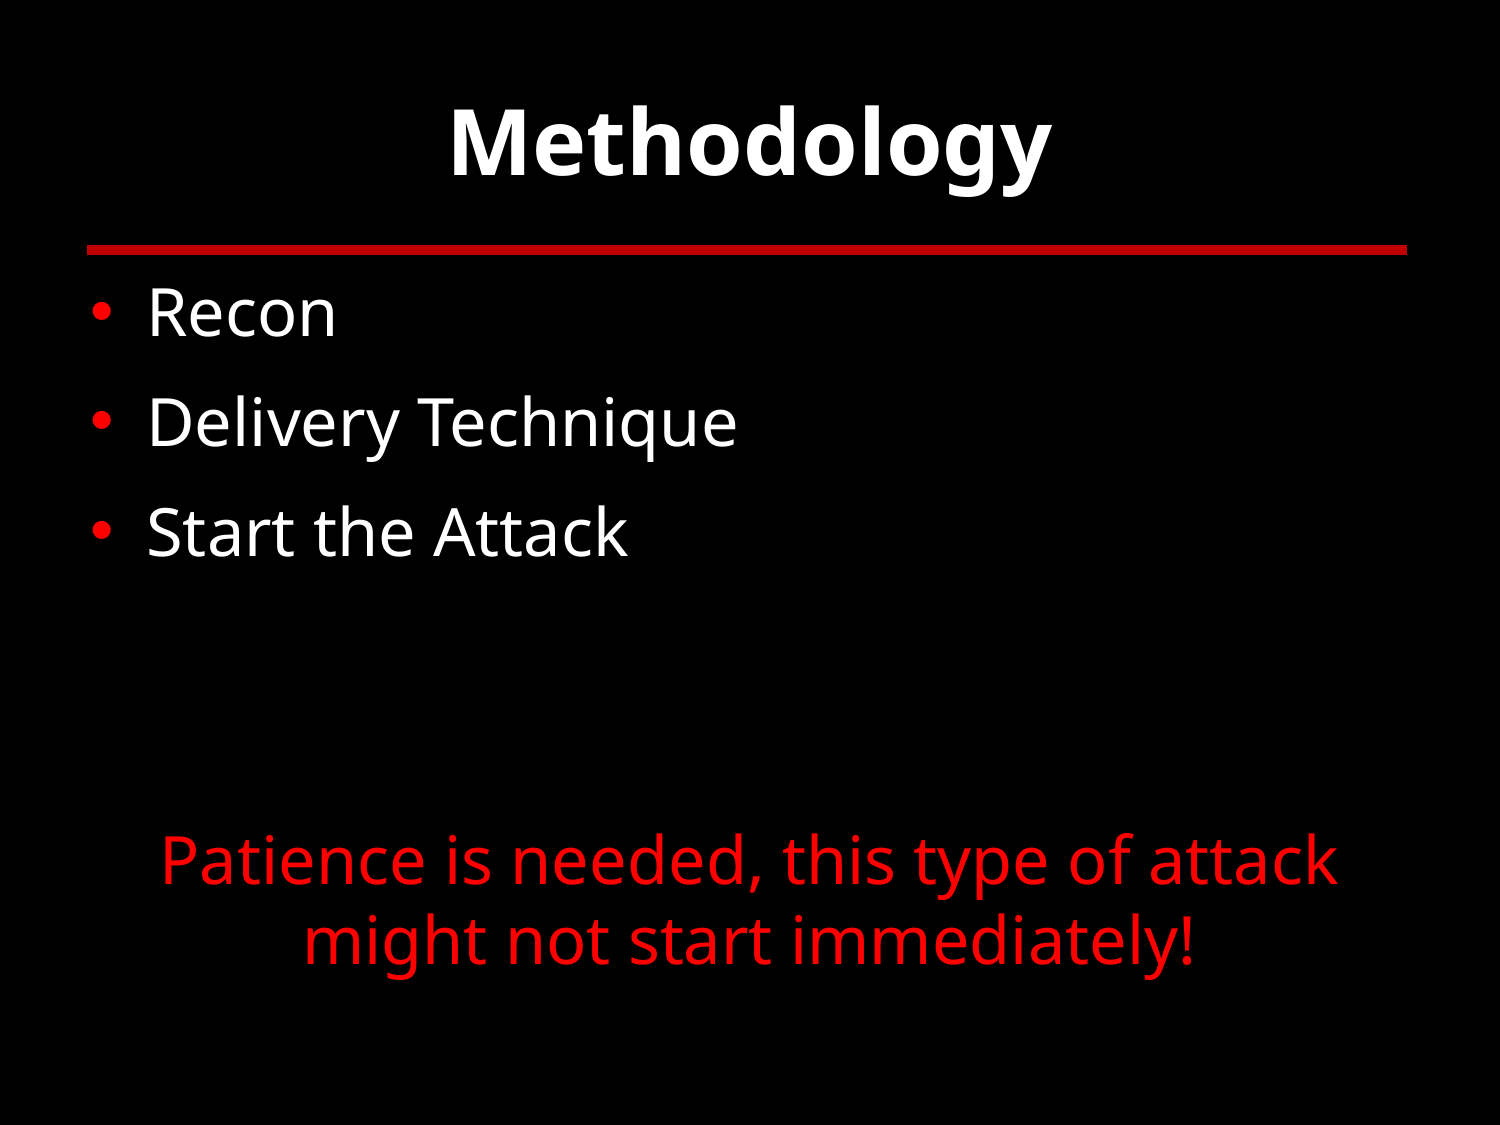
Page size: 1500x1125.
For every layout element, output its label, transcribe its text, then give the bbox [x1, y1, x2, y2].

list Recon Delivery Technique Start the Attack Patience is needed, this type of attack might not start immediately! [75, 262, 1425, 1005]
title Methodology [75, 45, 1425, 233]
